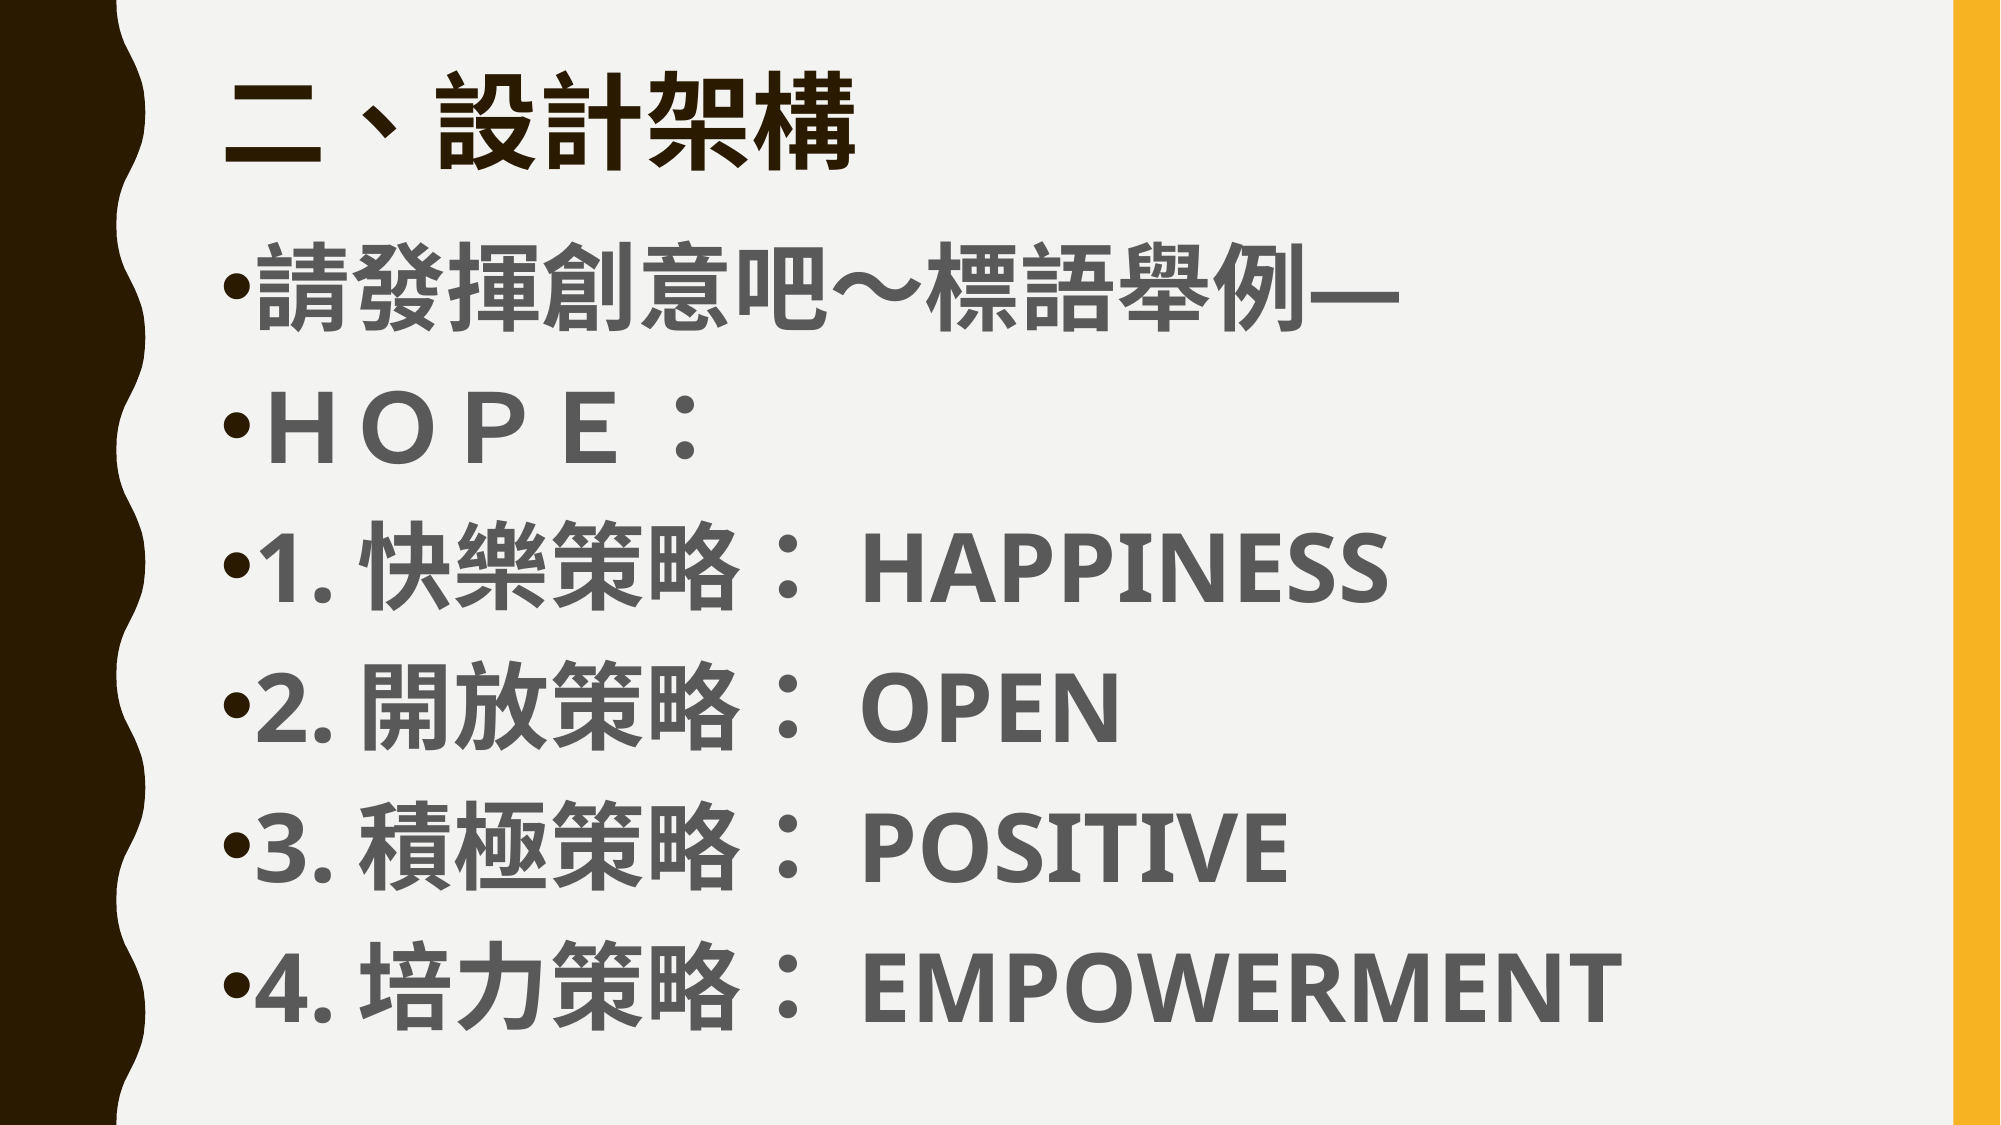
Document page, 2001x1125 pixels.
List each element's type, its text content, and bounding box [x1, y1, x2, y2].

title 二、設計架構 [205, 62, 1875, 208]
list 請發揮創意吧～標語舉例— ＨＯＰＥ： 1.快樂策略：HAPPINESS 2.開放策略：OPEN 3.積極策略：POSITIVE 4.培力策略：EMPOWERMENT [205, 208, 1875, 1053]
